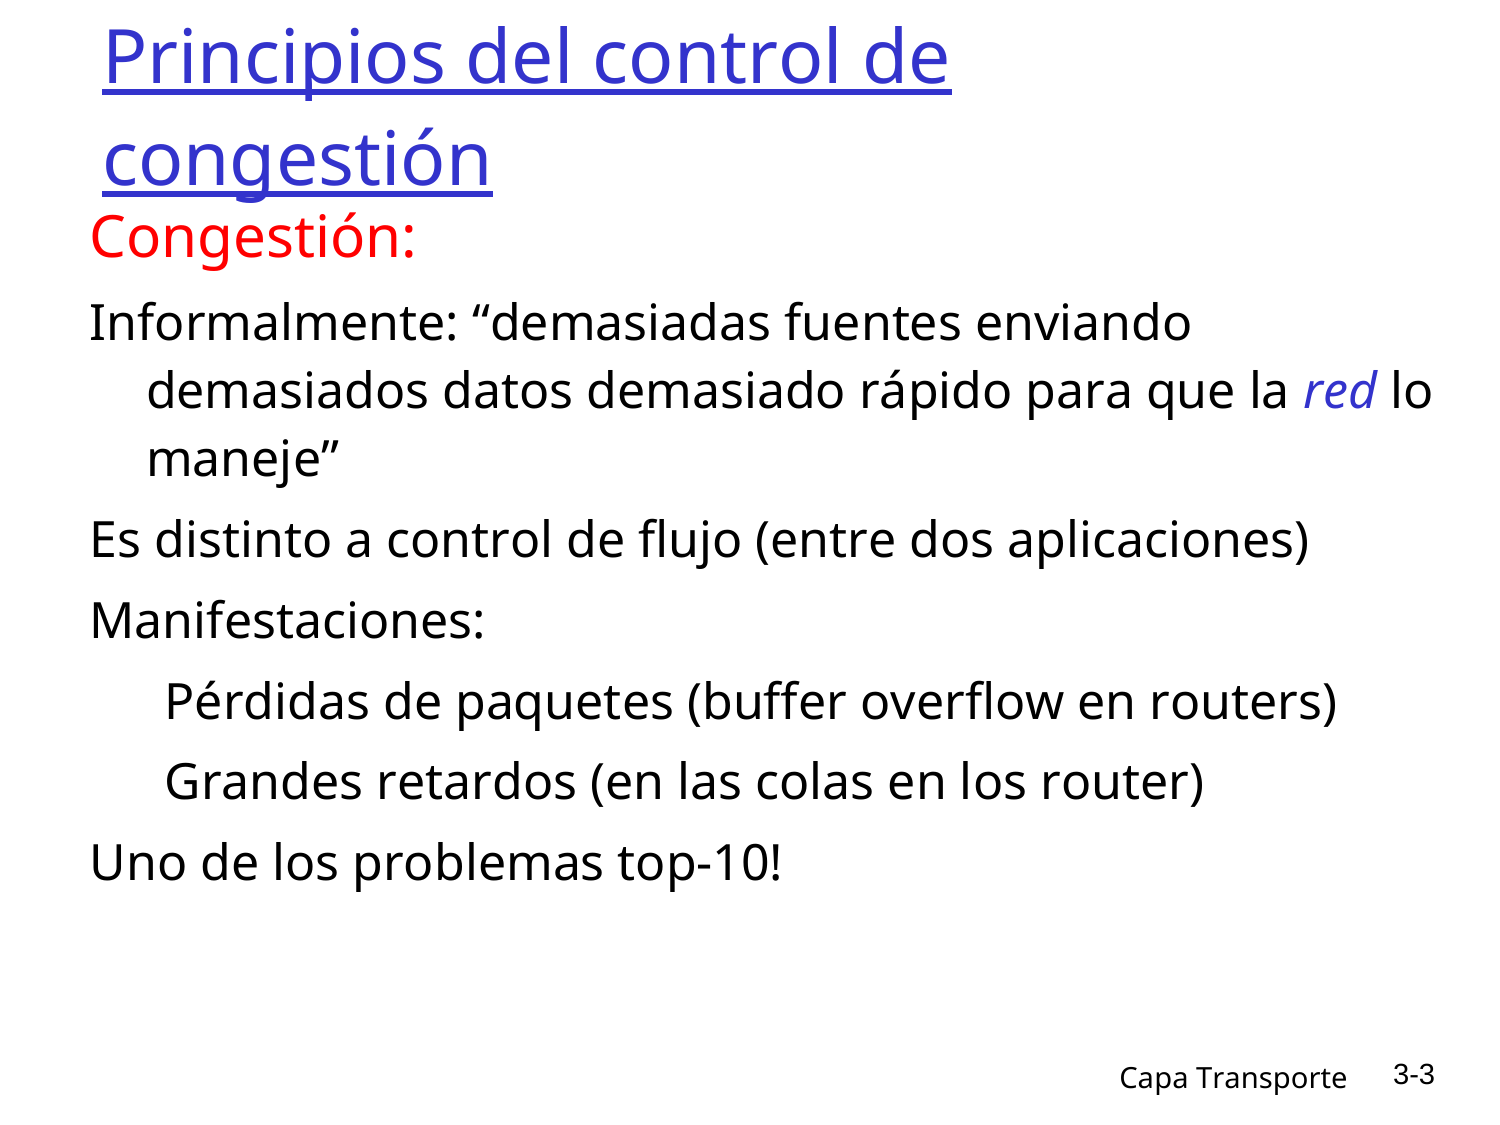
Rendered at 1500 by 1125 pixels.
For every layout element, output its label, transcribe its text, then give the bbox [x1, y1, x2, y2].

list Congestión: Informalmente: “demasiadas fuentes enviando demasiados datos demasiado rápido para que la red lo maneje” Es distinto a control de flujo (entre dos aplicaciones) Manifestaciones: Pérdidas de paquetes (buffer overflow en routers) Grandes retardos (en las colas en los router) Uno de los problemas top-10! [75, 187, 1463, 966]
title Principios del control de congestión [87, 15, 1363, 187]
